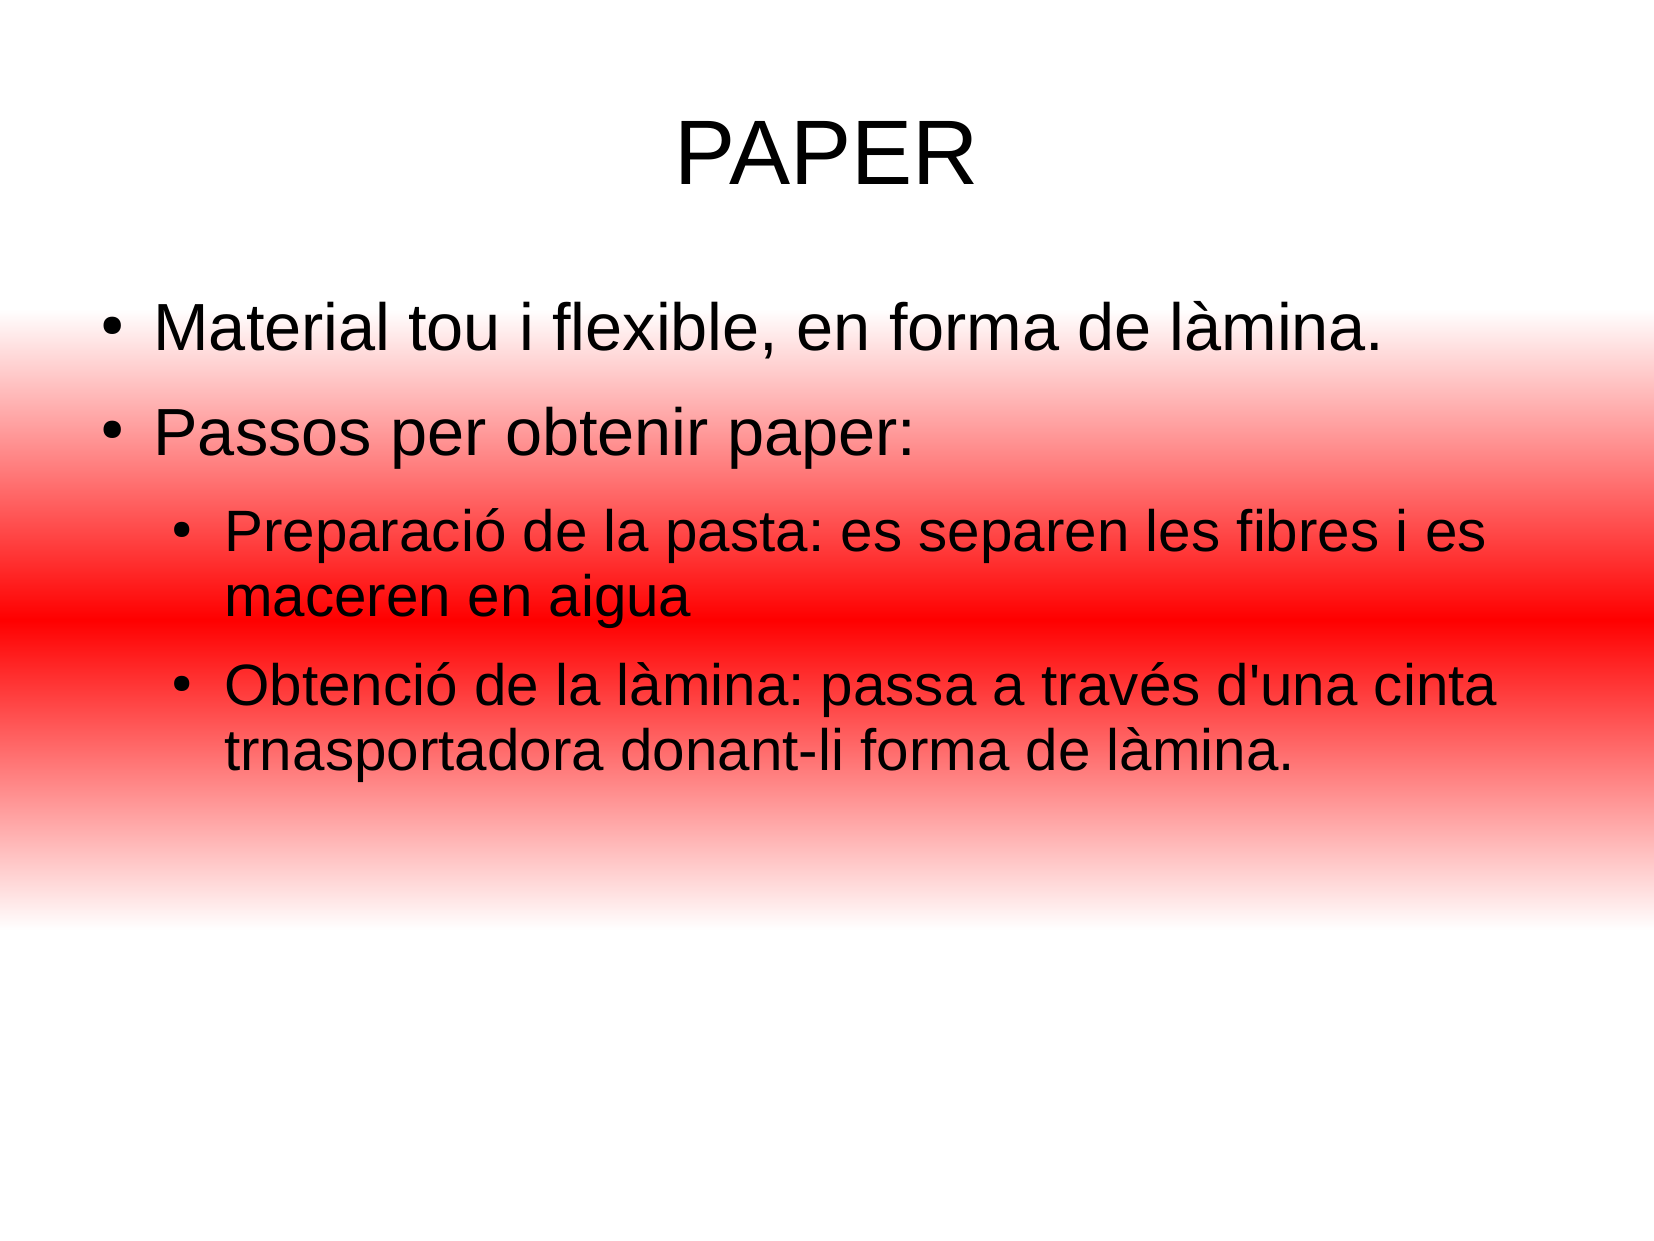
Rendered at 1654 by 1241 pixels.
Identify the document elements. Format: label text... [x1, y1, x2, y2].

title PAPER [82, 56, 1571, 250]
list Material tou i flexible, en forma de làmina. Passos per obtenir paper: Preparació de la pasta: es separen les fibres i es maceren en aigua Obtenció de la làmina: passa a través d'una cinta trnasportadora donant-li forma de làmina. [82, 290, 1571, 1109]
